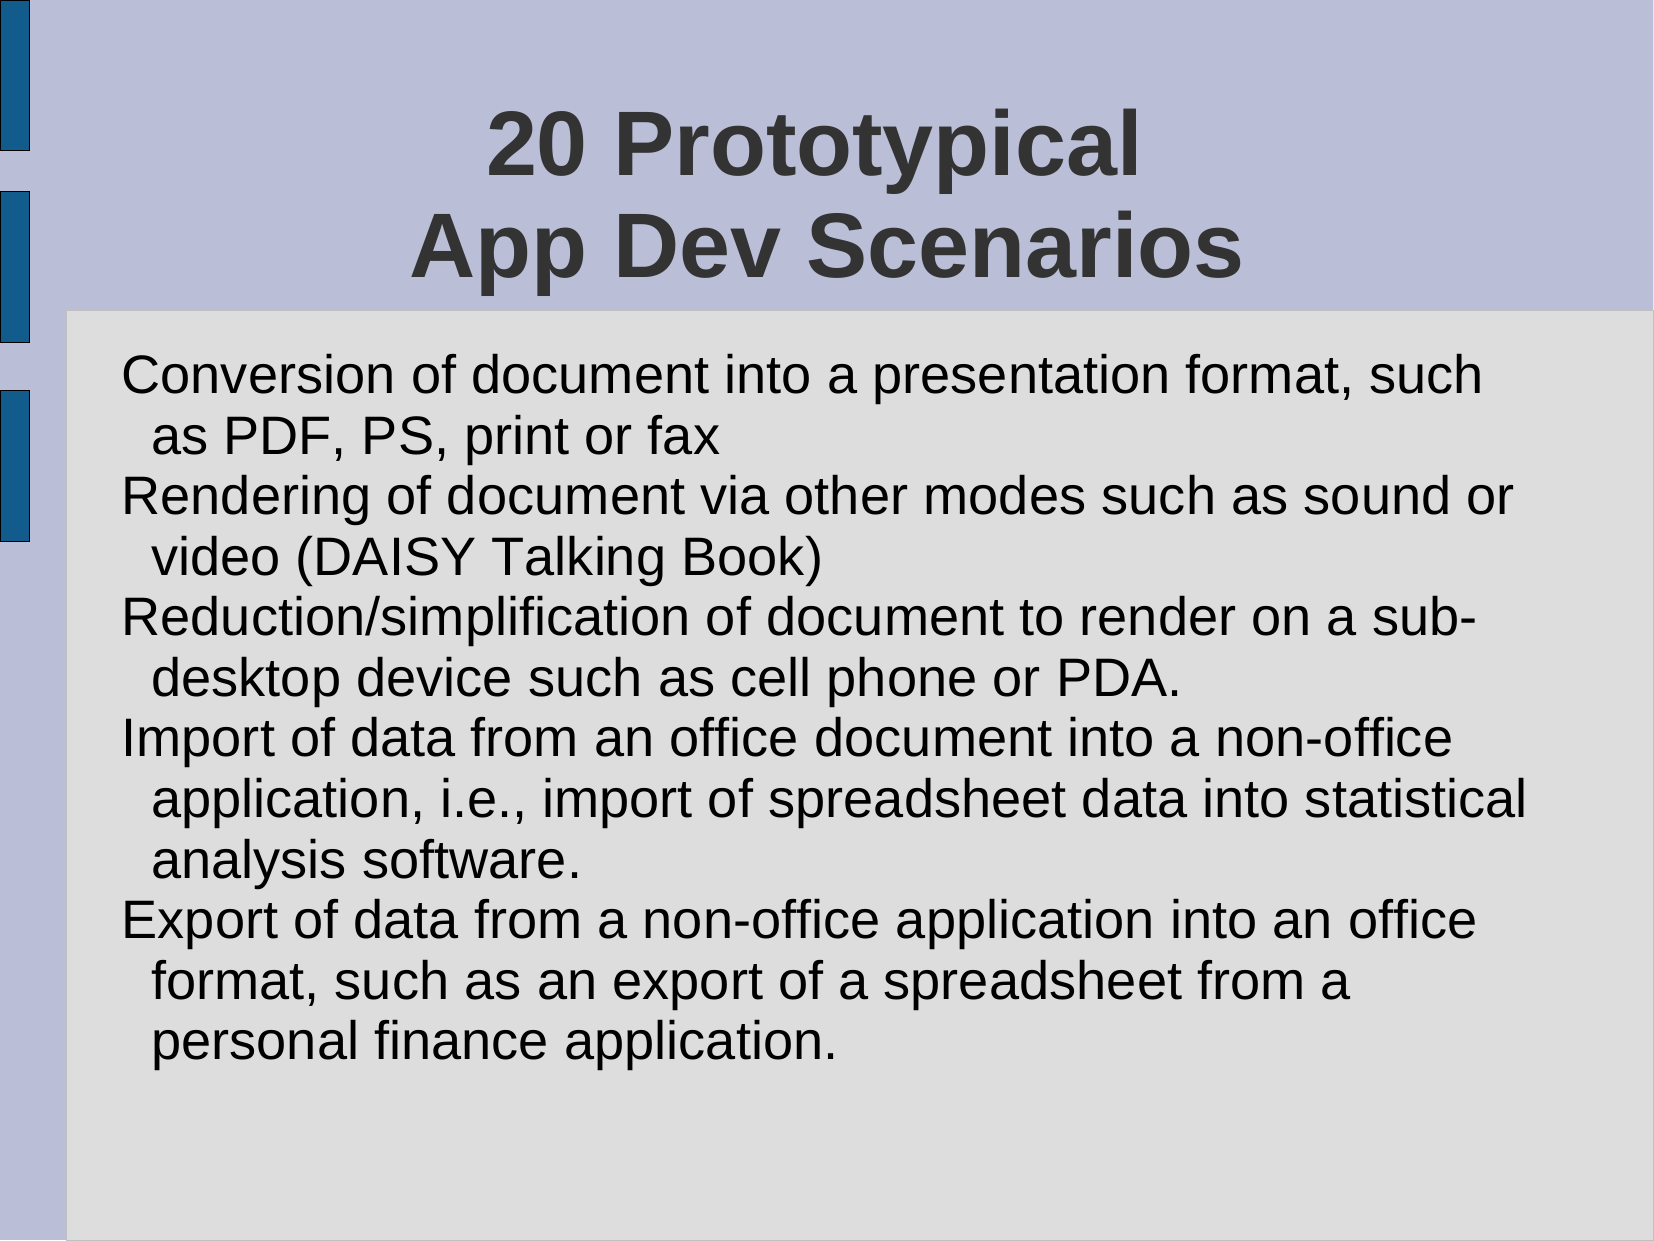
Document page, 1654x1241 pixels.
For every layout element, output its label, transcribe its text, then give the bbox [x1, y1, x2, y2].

title 20 Prototypical App Dev Scenarios [121, 91, 1534, 299]
list Conversion of document into a presentation format, such as PDF, PS, print or fax Rendering of document via other modes such as sound or video (DAISY Talking Book) Reduction/simplification of document to render on a sub-desktop device such as cell phone or PDA. Import of data from an office document into a non-office application, i.e., import of spreadsheet data into statistical analysis software. Export of data from a non-office application into an office format, such as an export of a spreadsheet from a personal finance application. [121, 344, 1534, 1127]
